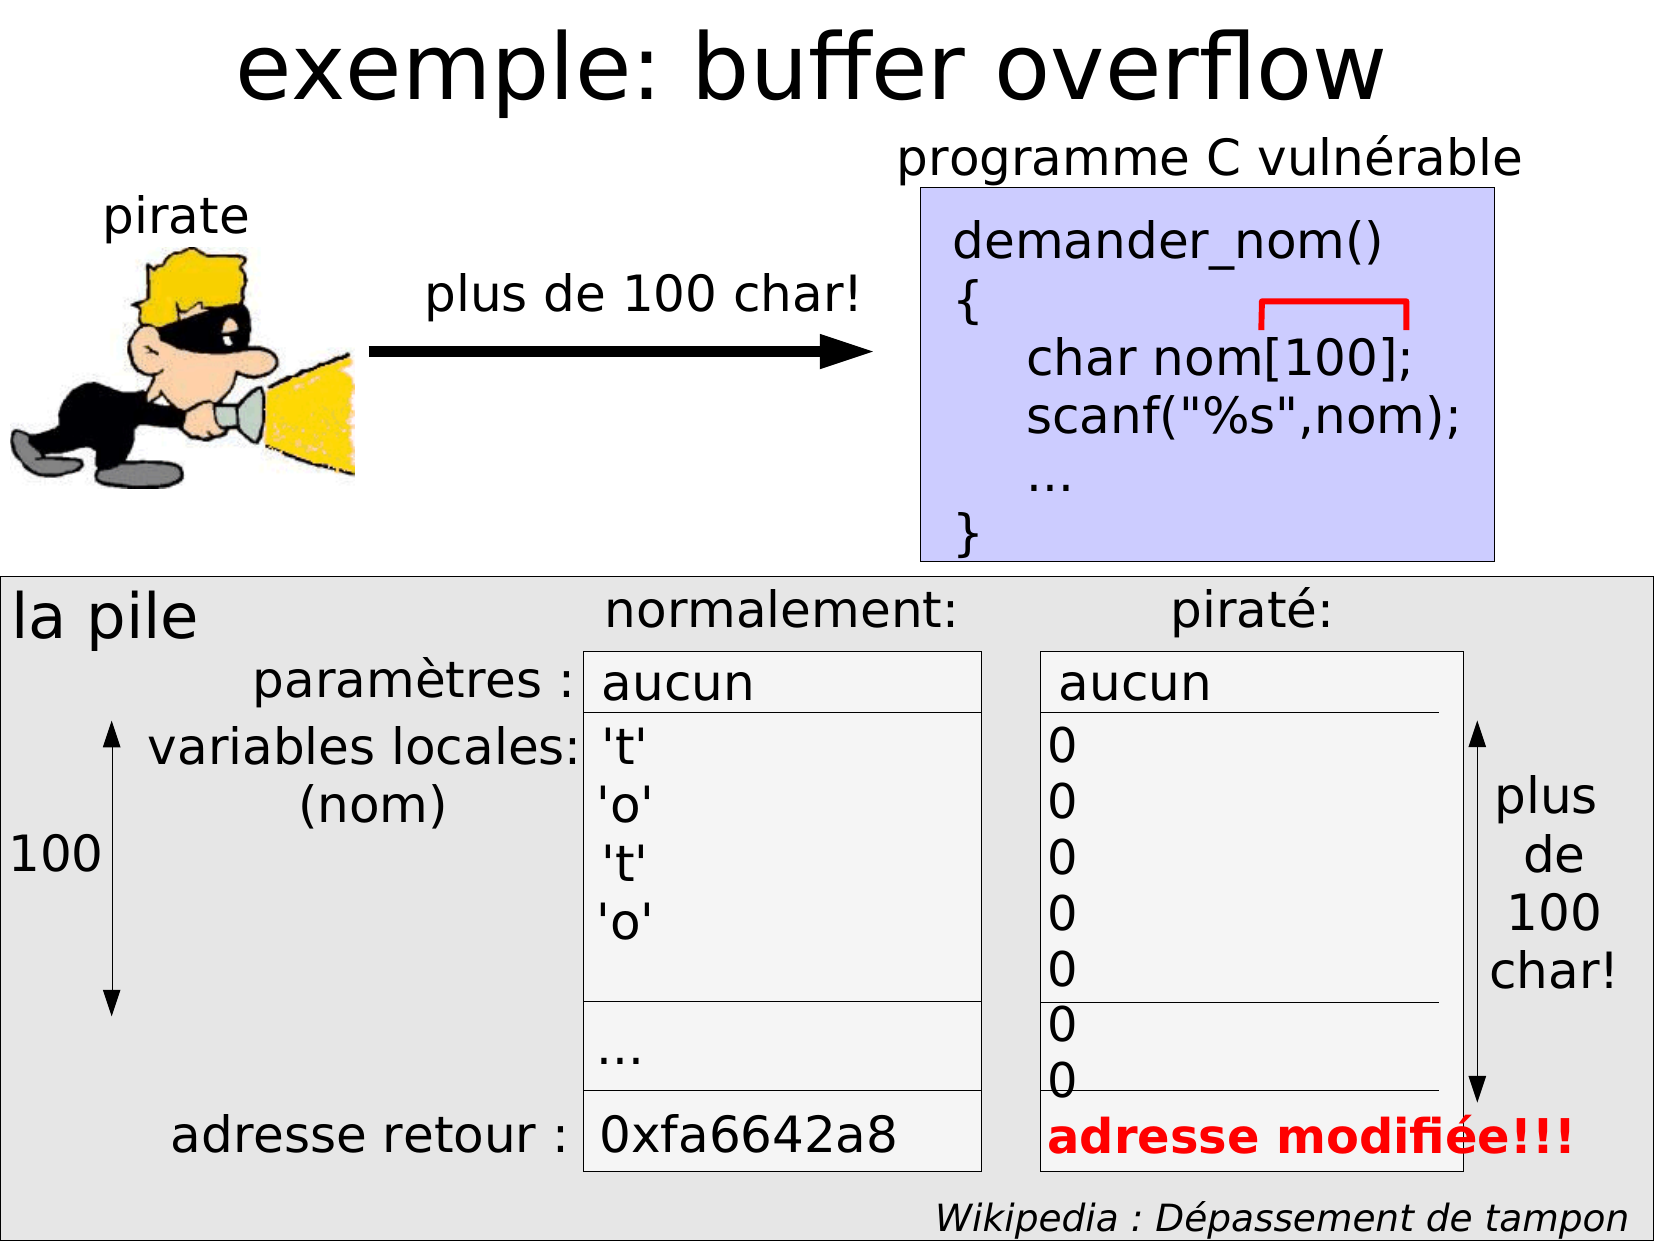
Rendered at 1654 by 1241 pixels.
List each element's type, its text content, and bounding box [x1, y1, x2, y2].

text_box ... [596, 1017, 938, 1077]
text_box piraté: [1170, 581, 1335, 640]
text_box adresse retour : [170, 1105, 570, 1165]
text_box [0, 576, 1654, 1241]
text_box plus de 100 char! [424, 264, 865, 324]
text_box demander_nom() { char nom[100]; scanf("%s",nom); ... } [952, 212, 1463, 562]
text_box 0xfa6642a8 [599, 1105, 966, 1165]
text_box [920, 188, 1495, 562]
text_box programme C vulnérable [896, 128, 1524, 188]
text_box 't' 'o' 't' 'o' [596, 718, 938, 952]
text_box Wikipedia : Dépassement de tampon [935, 1196, 1642, 1241]
text_box pirate [102, 187, 251, 246]
text_box aucun [601, 654, 943, 713]
text_box variables locales: (nom) [147, 718, 583, 835]
title exemple: buffer overflow [121, 3, 1504, 129]
text_box paramètres : [252, 651, 583, 710]
text_box aucun [1058, 654, 1400, 713]
text_box la pile [11, 580, 200, 654]
text_box normalement: [604, 581, 960, 640]
picture [10, 247, 355, 489]
text_box plus de 100 char! [1489, 767, 1620, 1001]
text_box 100 [8, 825, 104, 884]
text_box 0 0 0 0 0 0 0 adresse modifiée!!! [1047, 718, 1580, 1196]
